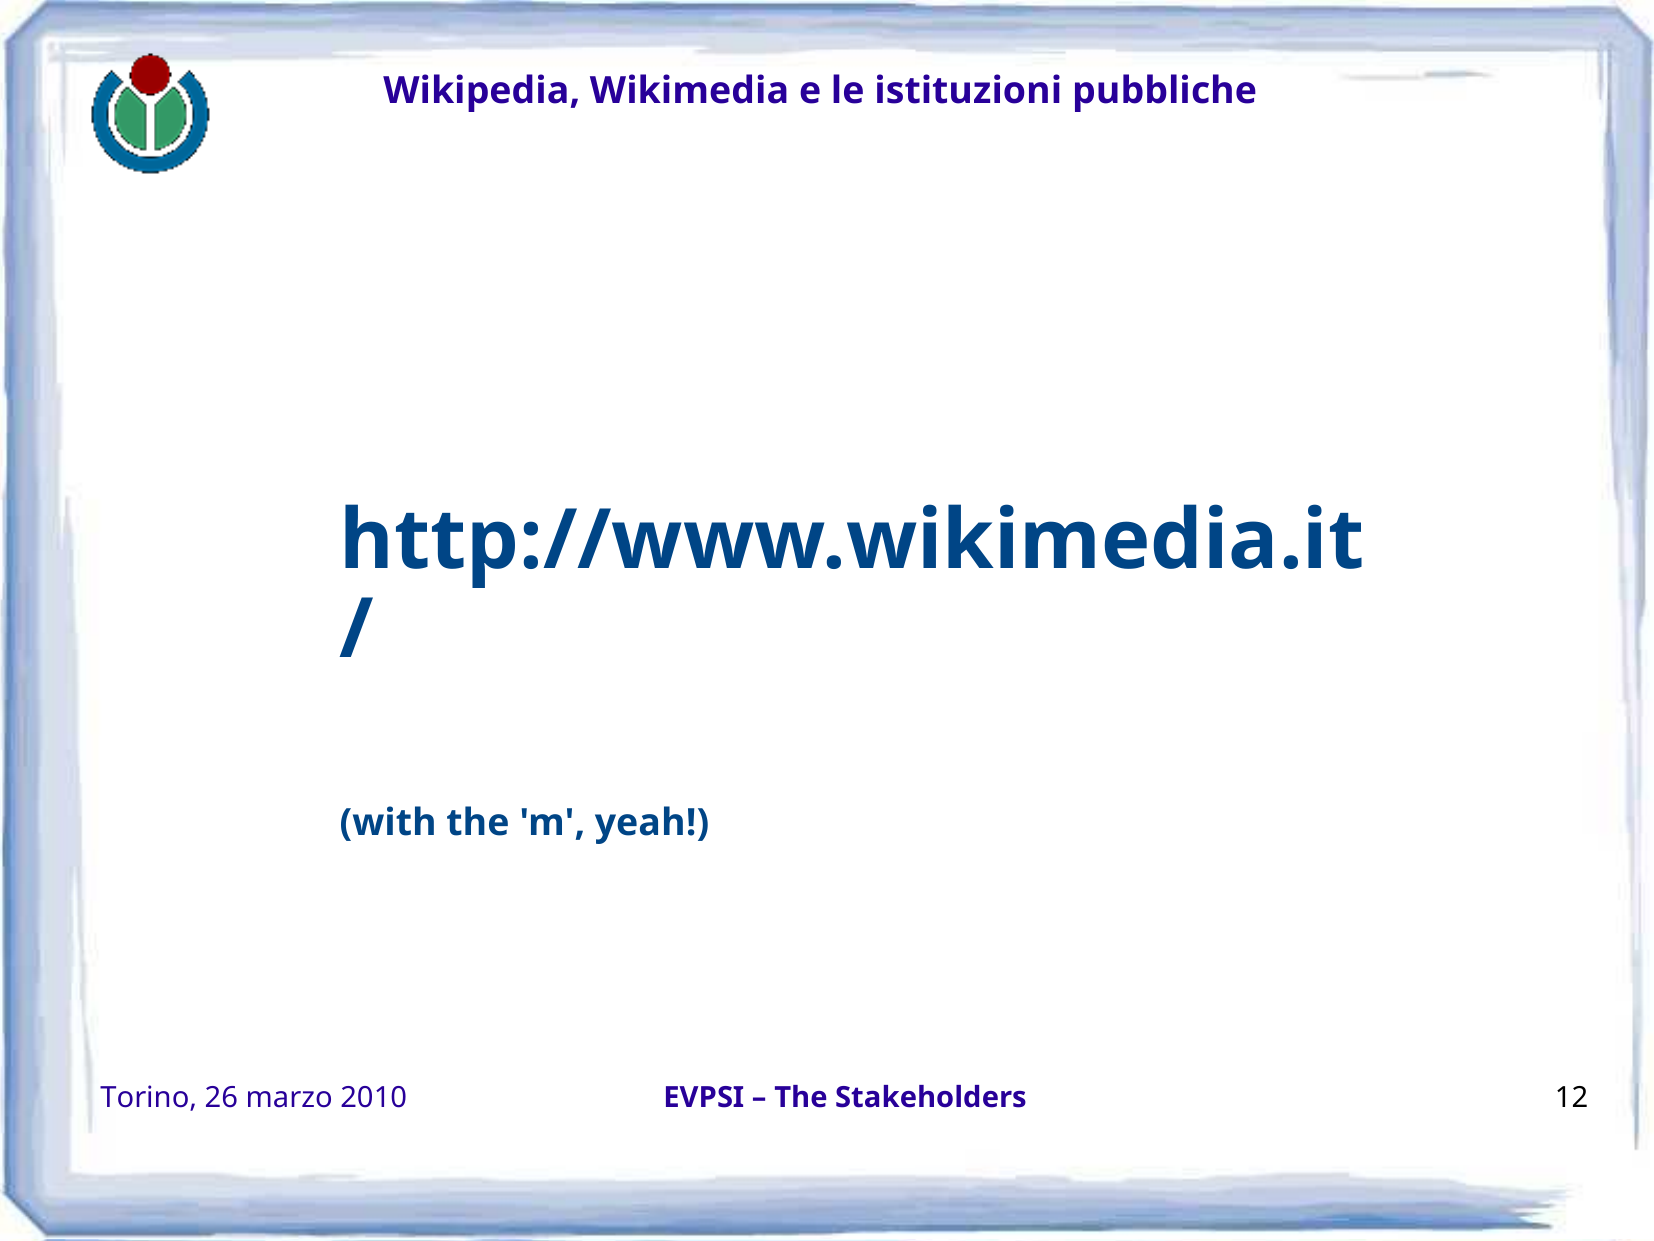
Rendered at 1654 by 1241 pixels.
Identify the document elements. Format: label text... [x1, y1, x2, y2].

text_box http://www.wikimedia.it/ (with the 'm', yeah!) [324, 472, 1388, 744]
title Wikipedia, Wikimedia e le istituzioni pubbliche [76, 65, 1565, 112]
picture [0, 0, 1654, 1241]
list [118, 324, 1571, 990]
